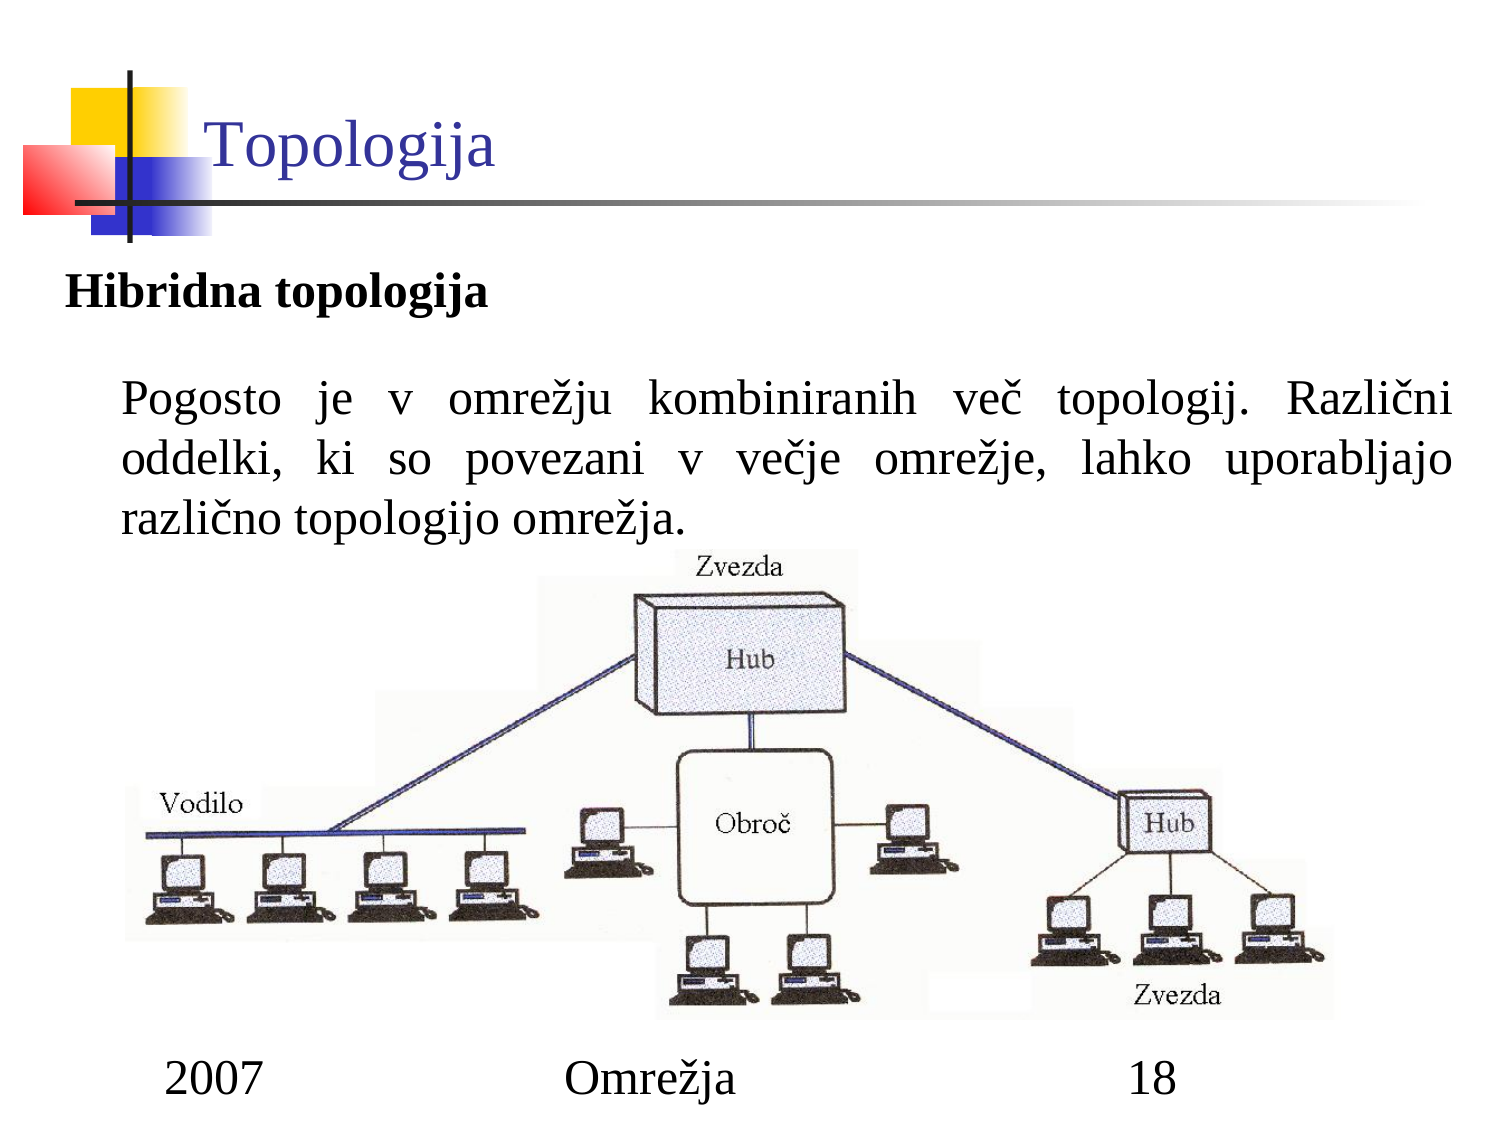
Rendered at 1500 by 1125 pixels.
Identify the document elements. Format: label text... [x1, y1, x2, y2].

list Hibridna topologija Pogosto je v omrežju kombiniranih več topologij. Različni oddelki, ki so povezani v večje omrežje, lahko uporabljajo različno topologijo omrežja. [50, 249, 1469, 553]
picture [125, 549, 1351, 1020]
title Topologija [188, 92, 1468, 188]
